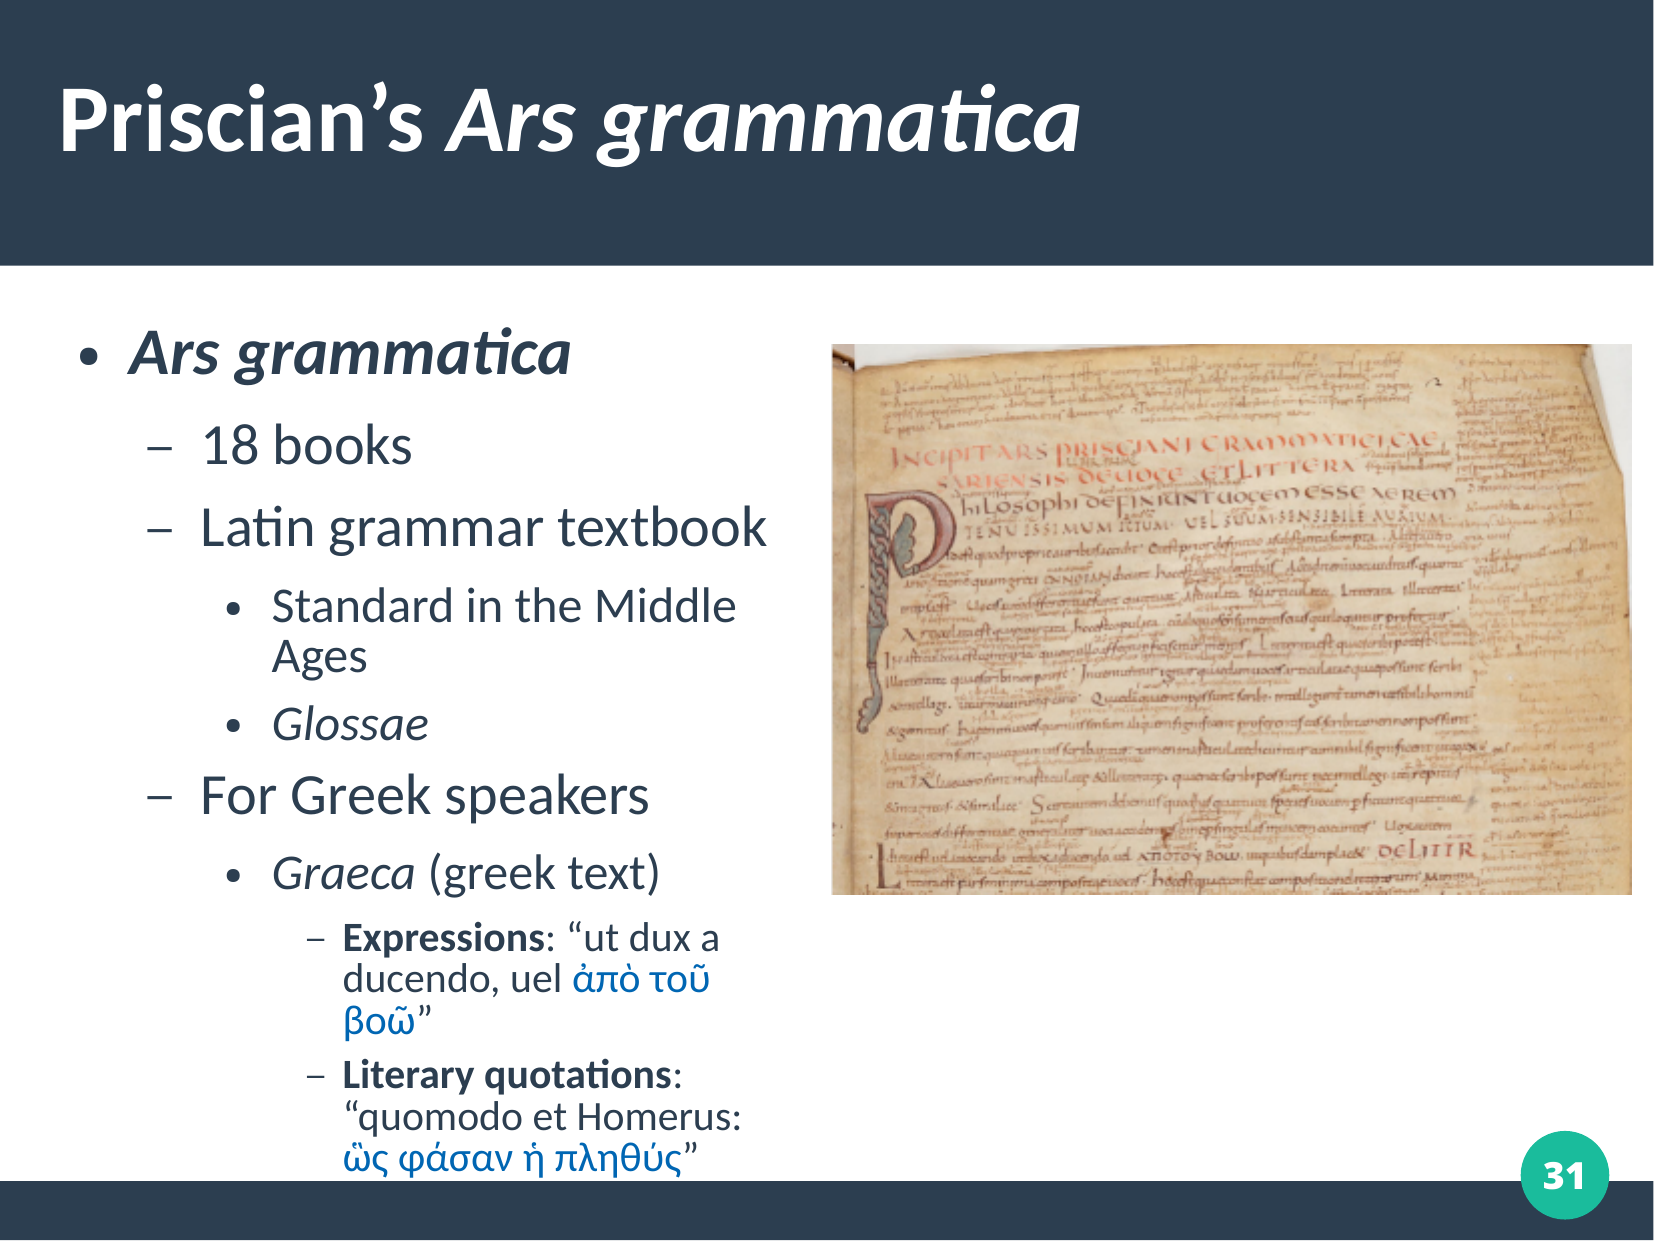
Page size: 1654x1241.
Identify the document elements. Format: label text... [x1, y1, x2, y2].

picture [831, 344, 1632, 895]
list Ars grammatica 18 books Latin grammar textbook Standard in the Middle Ages Glossae For Greek speakers Graeca (greek text) Expressions: “ut dux a ducendo, uel ἀπὸ τοῦ βοῶ” Literary quotations: “quomodo et Homerus: ὣς φάσαν ἡ πληθύς” [59, 324, 811, 1186]
title Priscian’s Ars grammatica [59, 49, 1595, 207]
